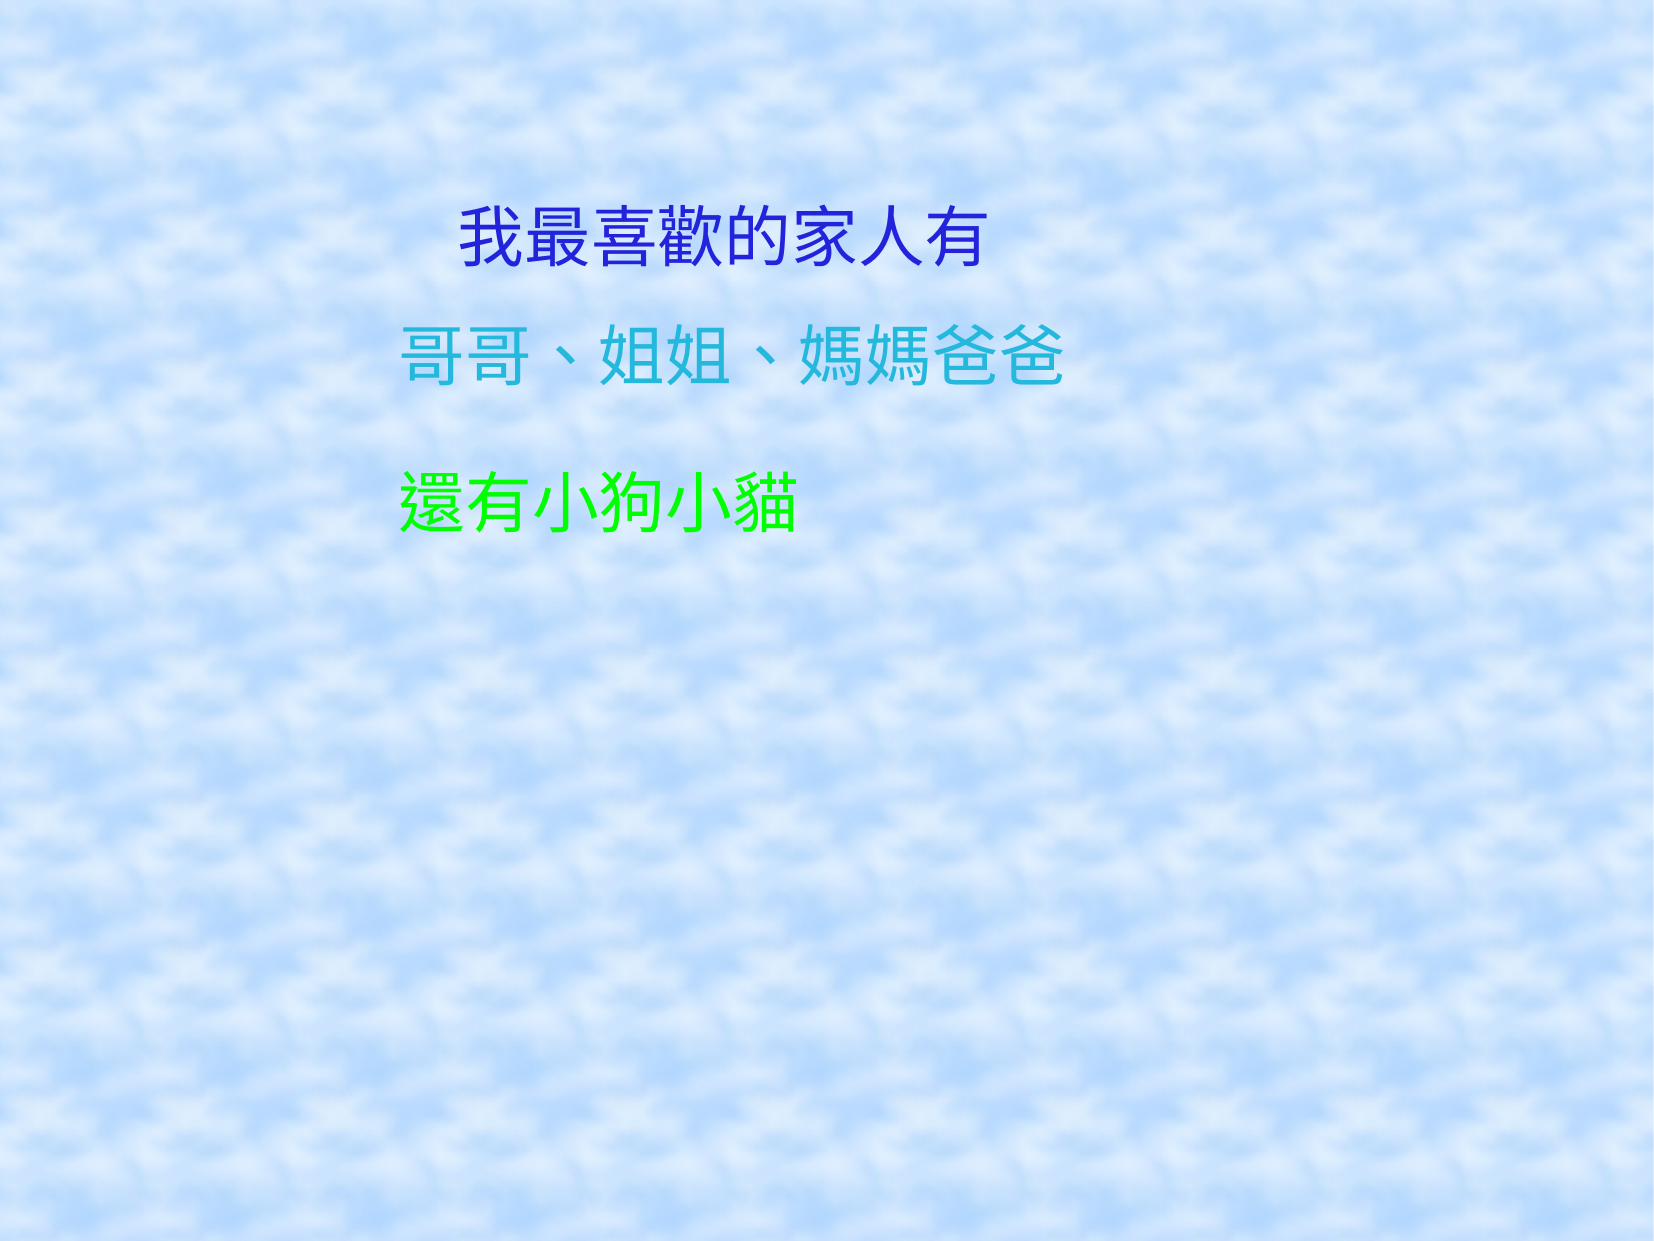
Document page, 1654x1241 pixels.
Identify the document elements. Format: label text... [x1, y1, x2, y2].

text_box 還有小狗小貓 [383, 442, 1182, 538]
picture [0, 0, 1654, 1241]
text_box 哥哥、姐姐、媽媽爸爸 [383, 295, 1477, 391]
text_box 我最喜歡的家人有 [442, 176, 1654, 272]
